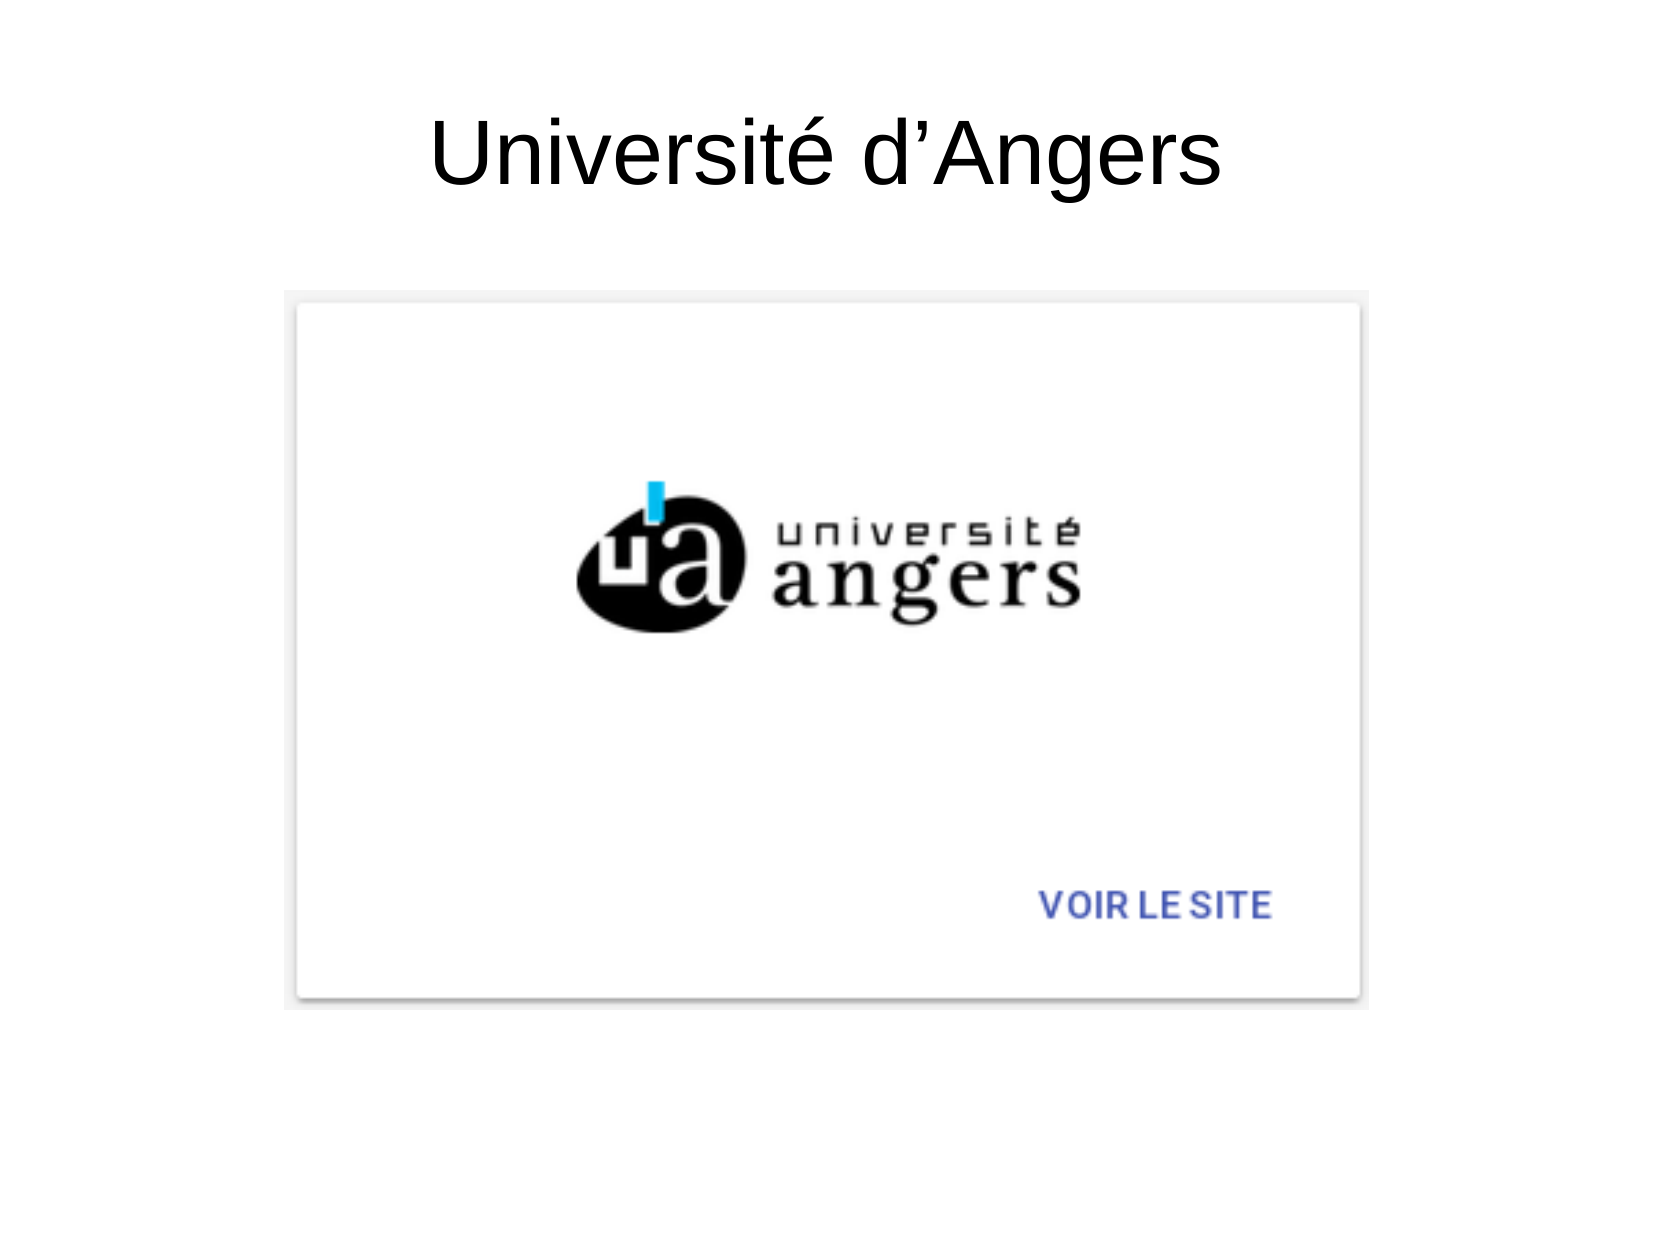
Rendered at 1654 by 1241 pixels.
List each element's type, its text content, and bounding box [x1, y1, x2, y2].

picture [284, 290, 1369, 1010]
title Université d’Angers [82, 49, 1571, 257]
